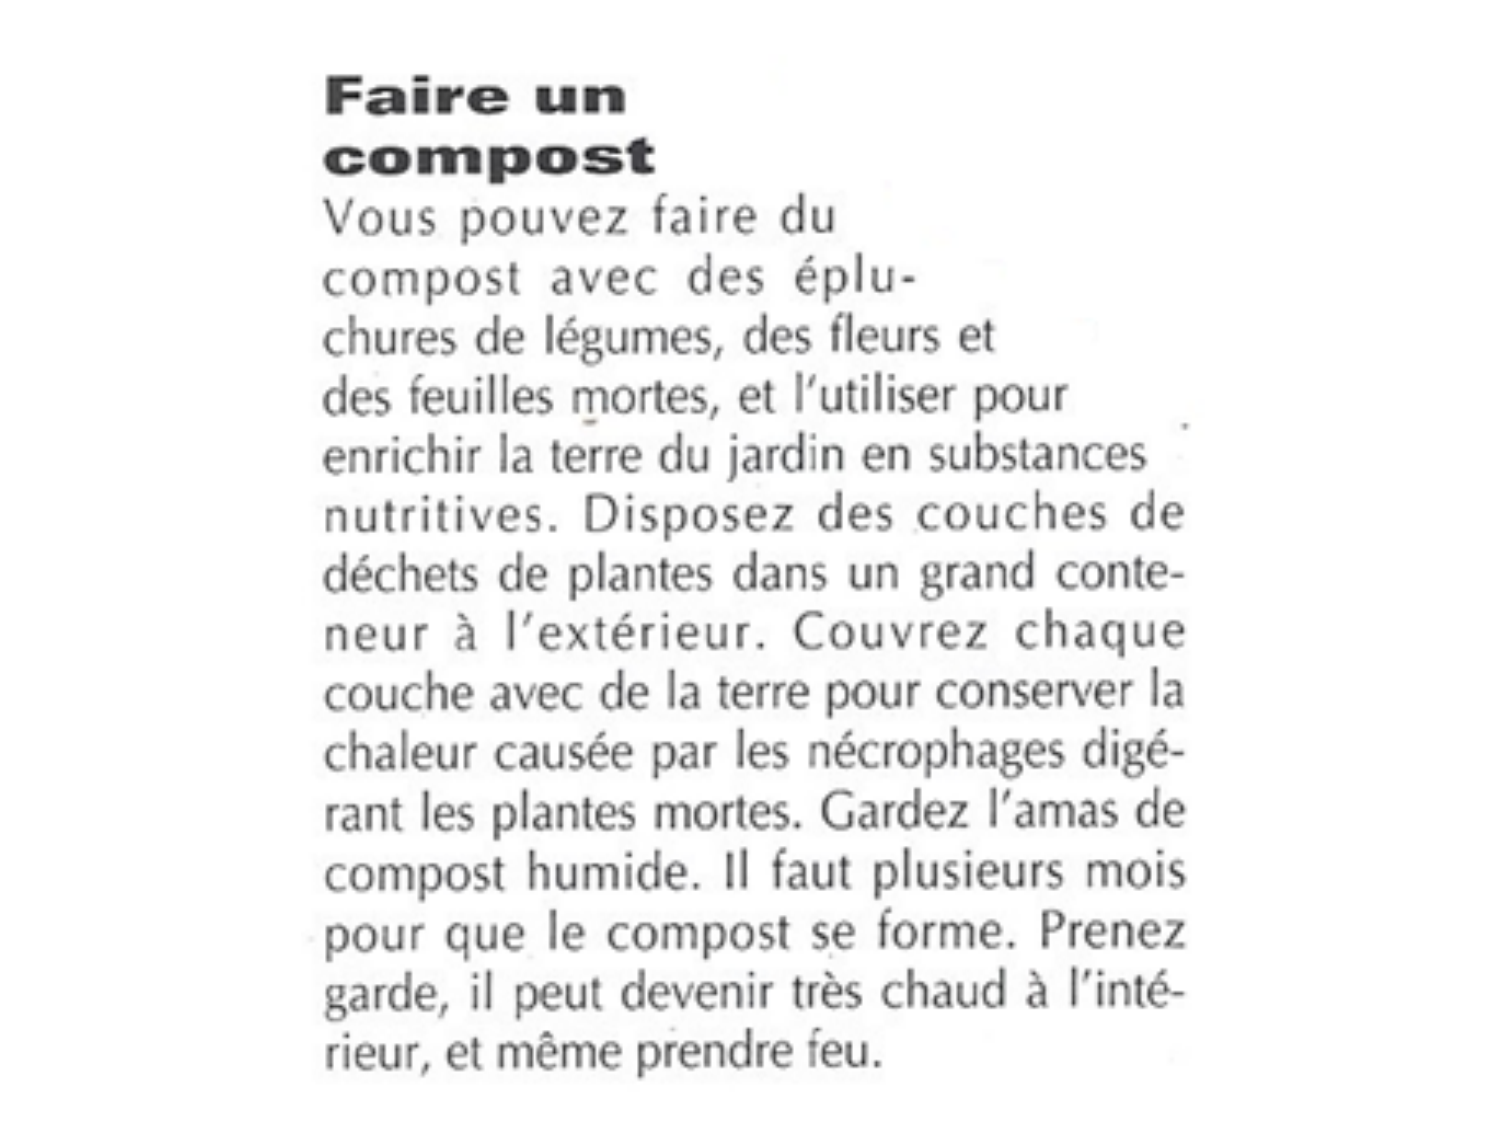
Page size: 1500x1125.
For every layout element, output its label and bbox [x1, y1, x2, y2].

picture [301, 40, 1211, 1098]
